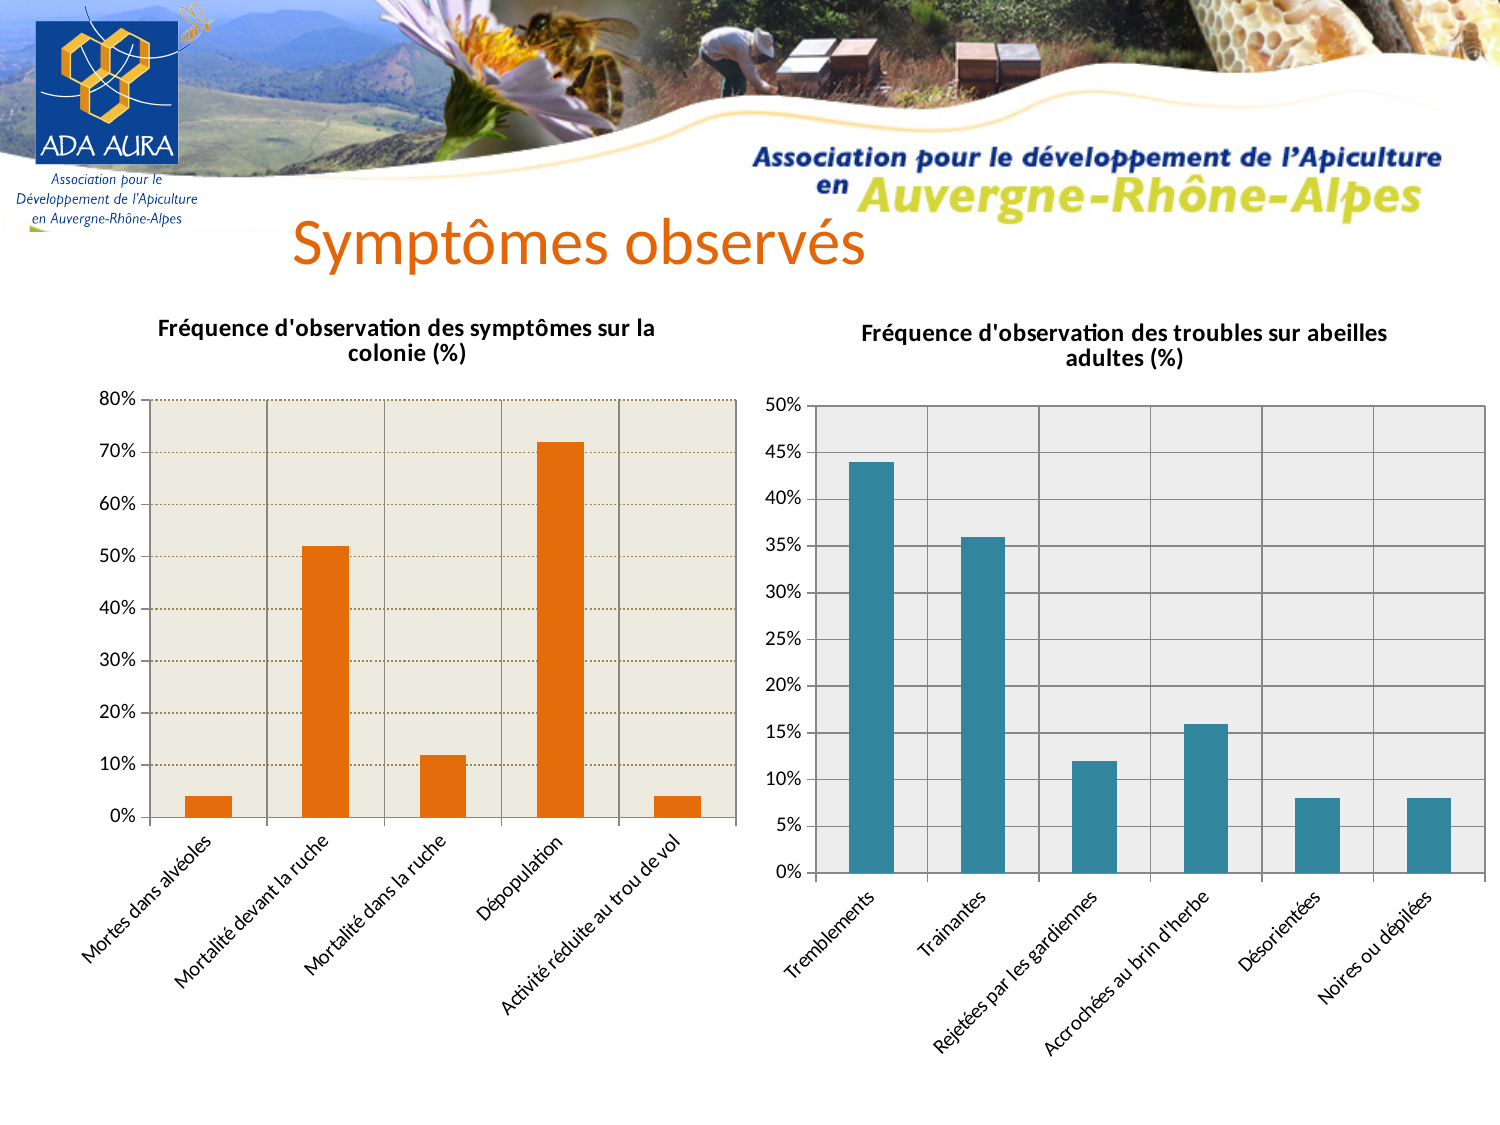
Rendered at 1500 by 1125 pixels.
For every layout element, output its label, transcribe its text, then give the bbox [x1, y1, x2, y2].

picture [0, 0, 1500, 232]
chart [64, 287, 1500, 1078]
text_box Symptômes observés [277, 191, 1152, 286]
